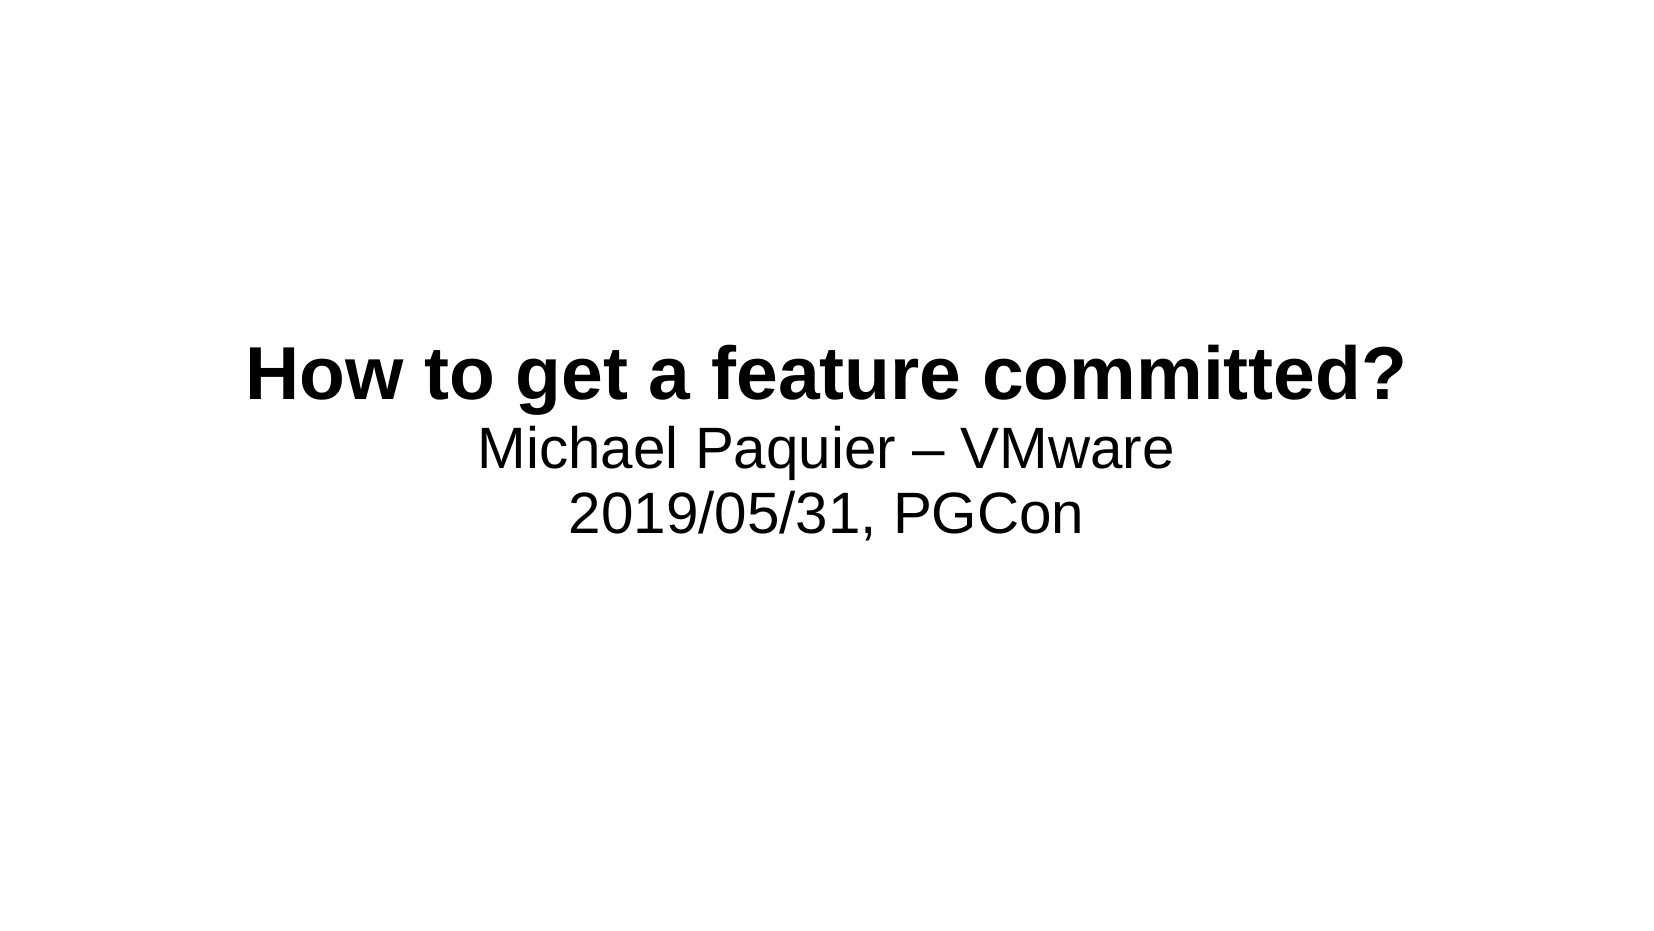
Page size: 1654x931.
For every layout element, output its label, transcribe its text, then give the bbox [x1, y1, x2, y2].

subtitle How to get a feature committed? Michael Paquier – VMware 2019/05/31, PGCon [82, 120, 1571, 758]
